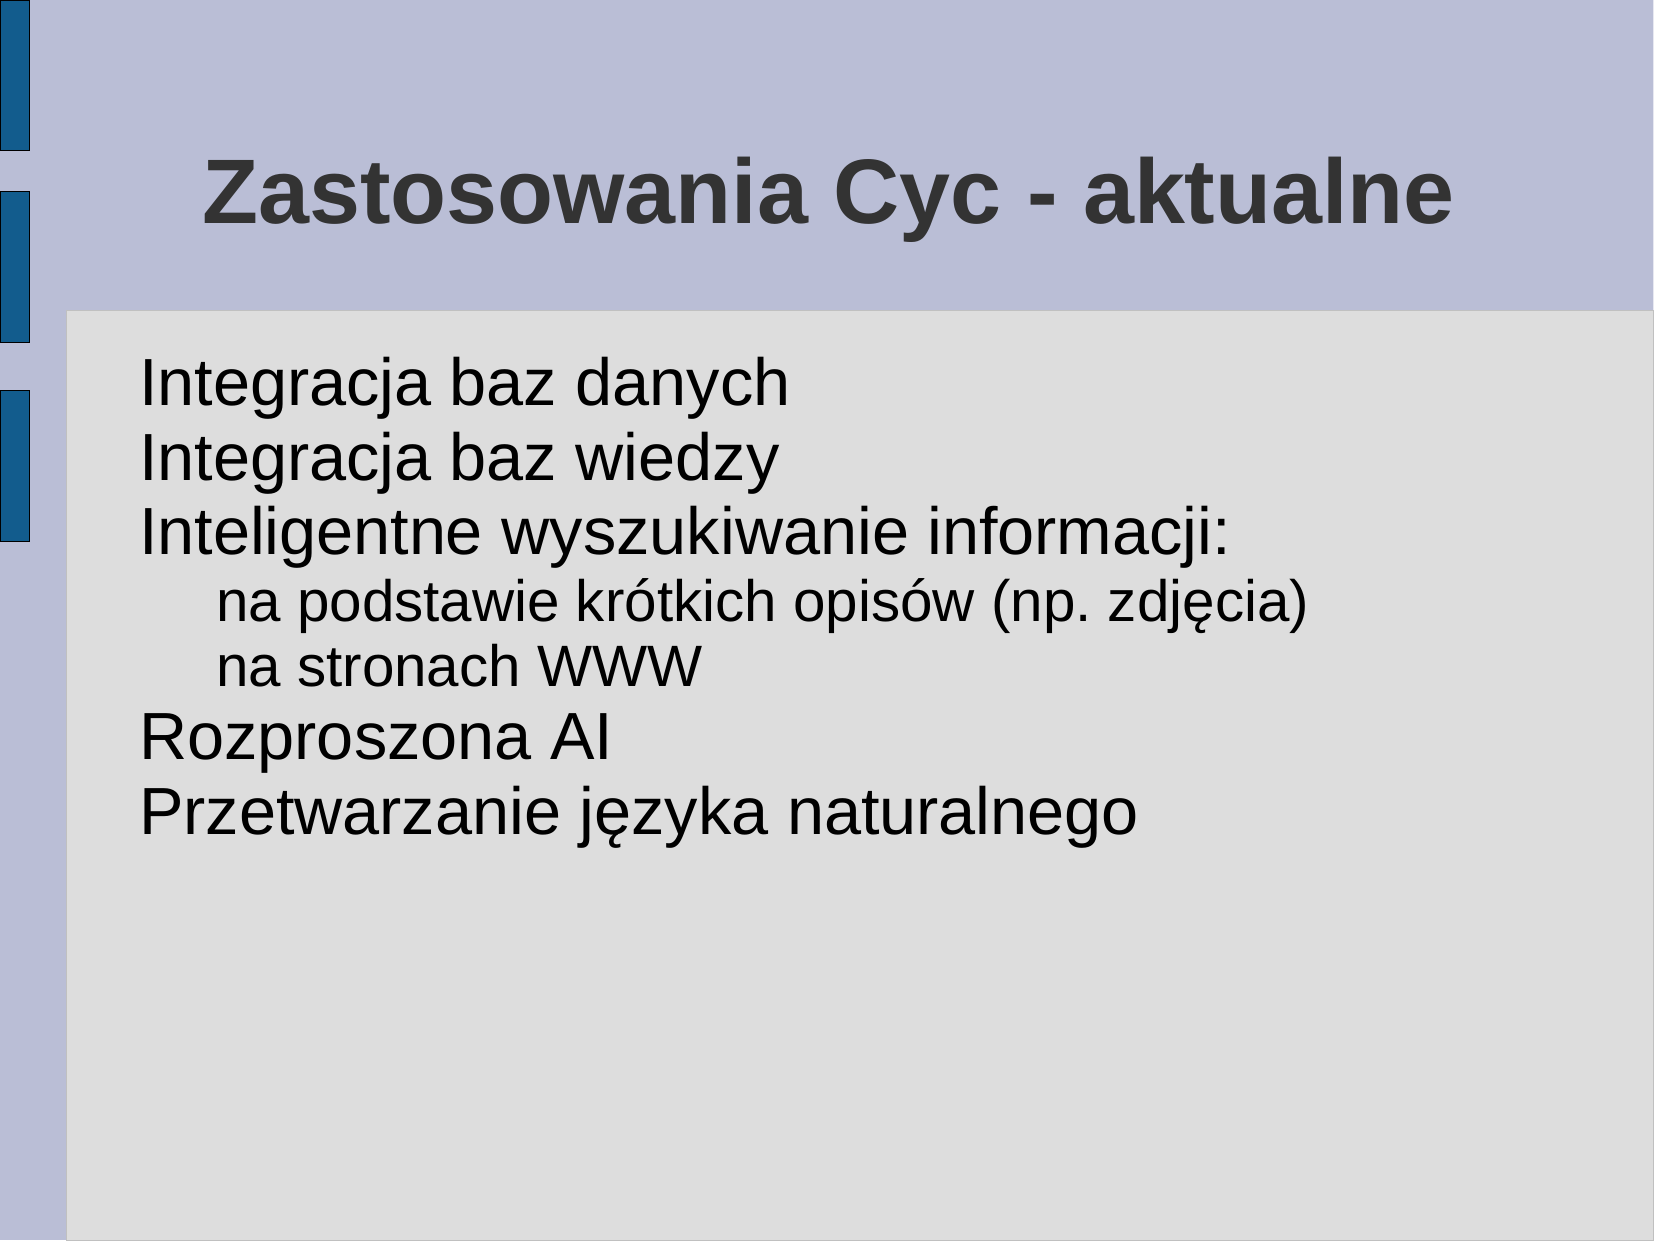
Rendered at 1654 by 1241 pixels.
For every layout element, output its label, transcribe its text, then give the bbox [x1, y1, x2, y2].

title Zastosowania Cyc - aktualne [123, 88, 1536, 296]
list Integracja baz danych Integracja baz wiedzy Inteligentne wyszukiwanie informacji: na podstawie krótkich opisów (np. zdjęcia) na stronach WWW Rozproszona AI Przetwarzanie języka naturalnego [121, 344, 1534, 1127]
